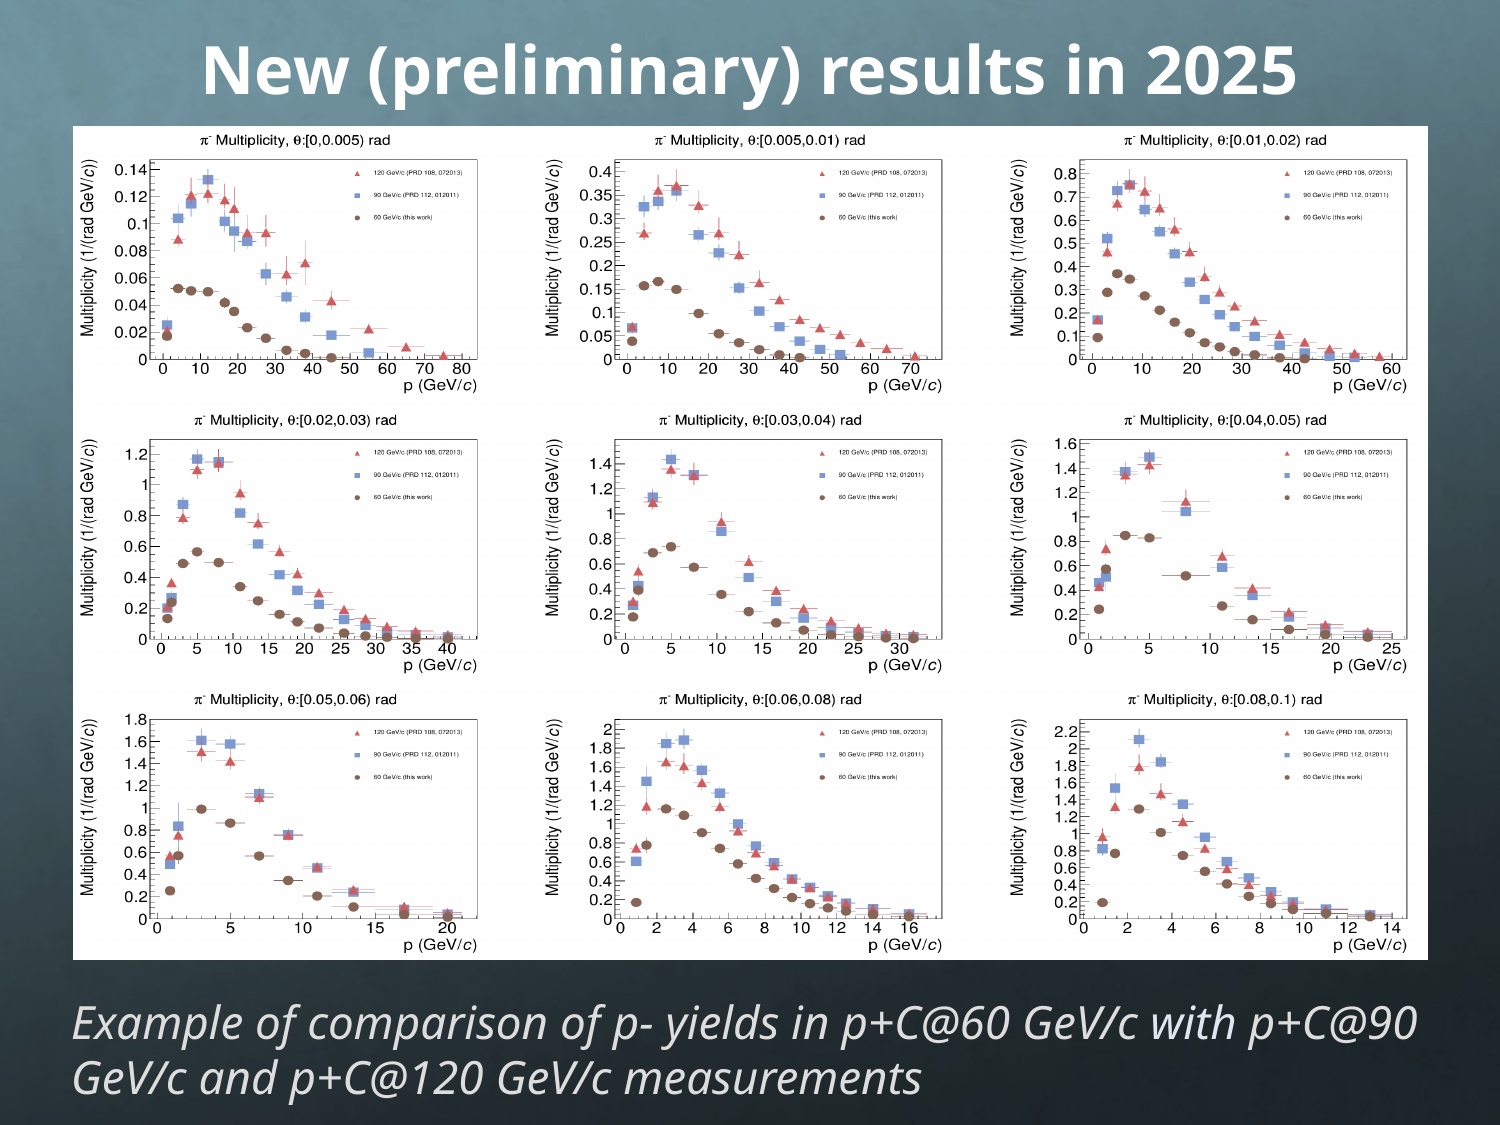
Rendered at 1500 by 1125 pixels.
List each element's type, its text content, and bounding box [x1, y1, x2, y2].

title New (preliminary) results in 2025 [75, 0, 1425, 126]
picture [0, 0, 1500, 1125]
title Example of comparison of p- yields in p+C@60 GeV/c with p+C@90 GeV/c and p+C@120 GeV/c measurements [70, 939, 1494, 1125]
